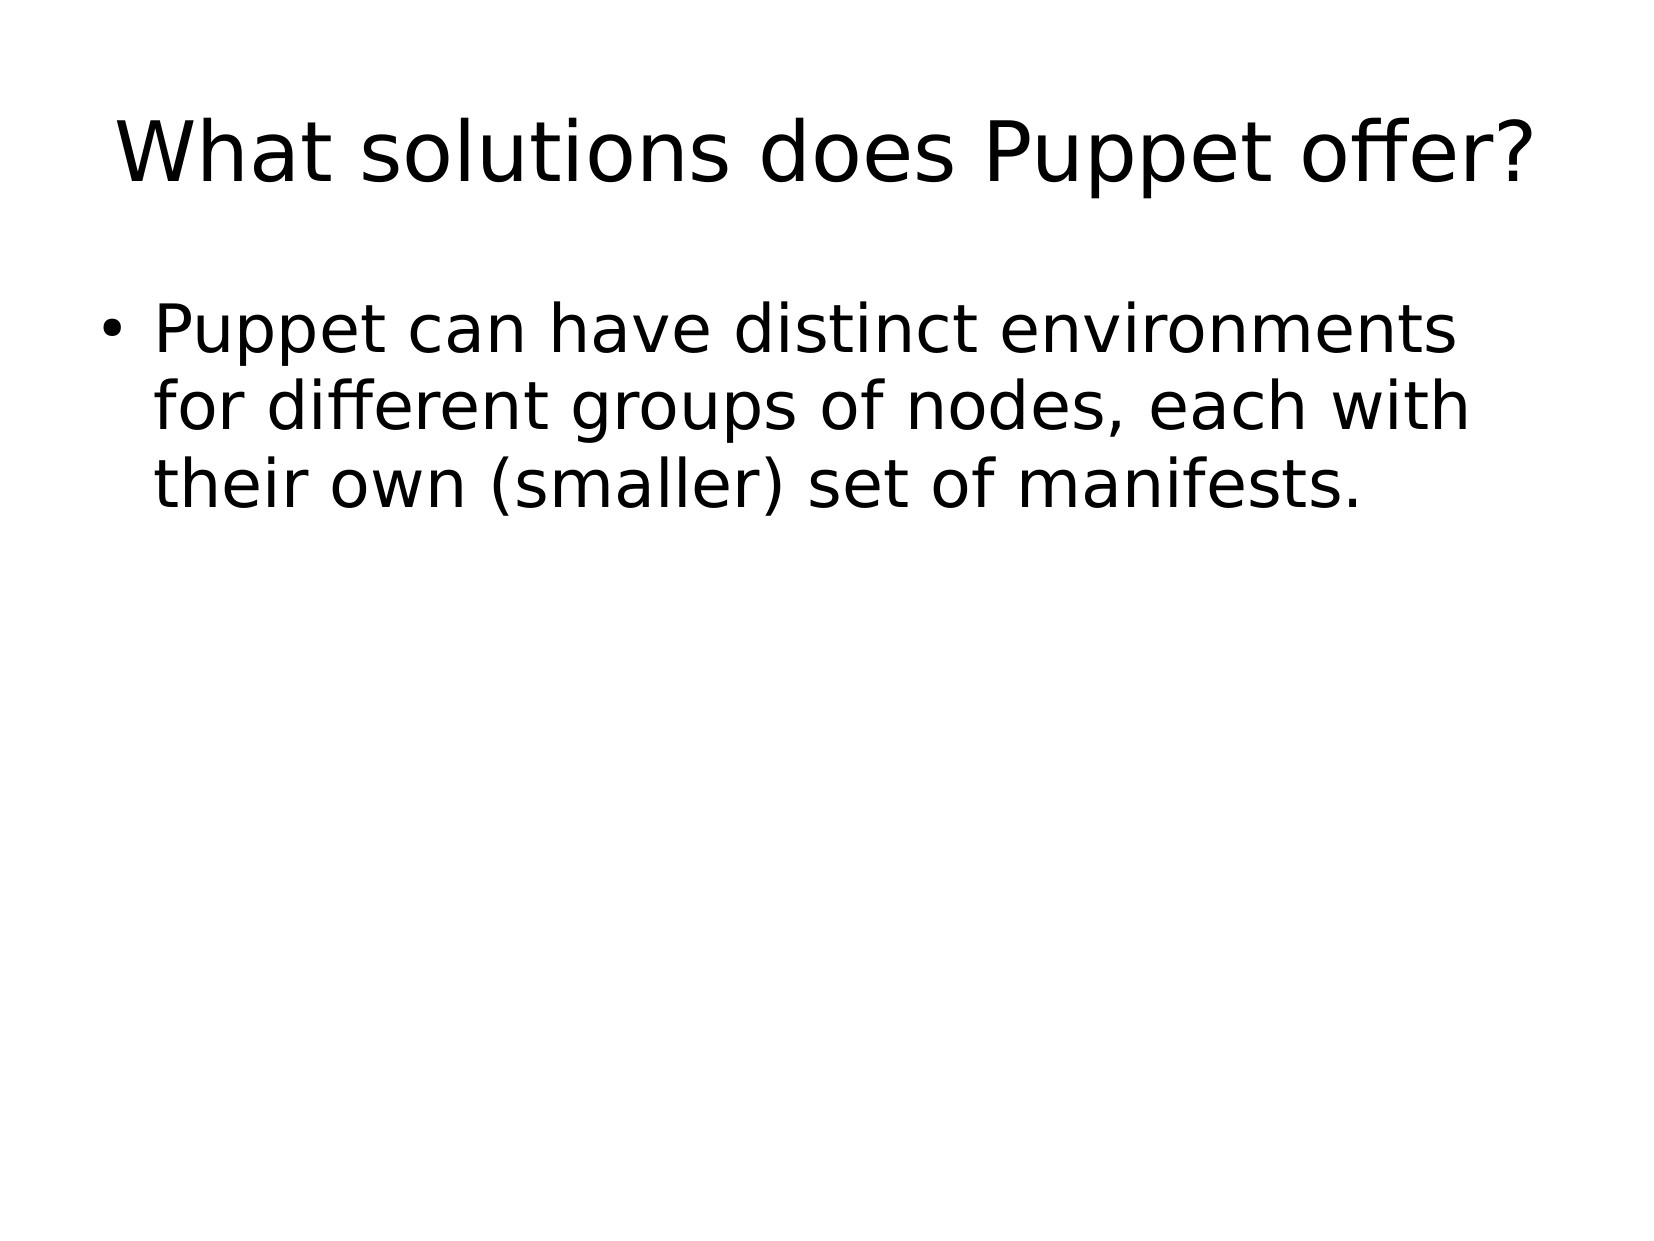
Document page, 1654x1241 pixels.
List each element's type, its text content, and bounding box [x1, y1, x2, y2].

title What solutions does Puppet offer? [82, 49, 1571, 257]
list Puppet can have distinct environments for different groups of nodes, each with their own (smaller) set of manifests. [82, 290, 1571, 1066]
